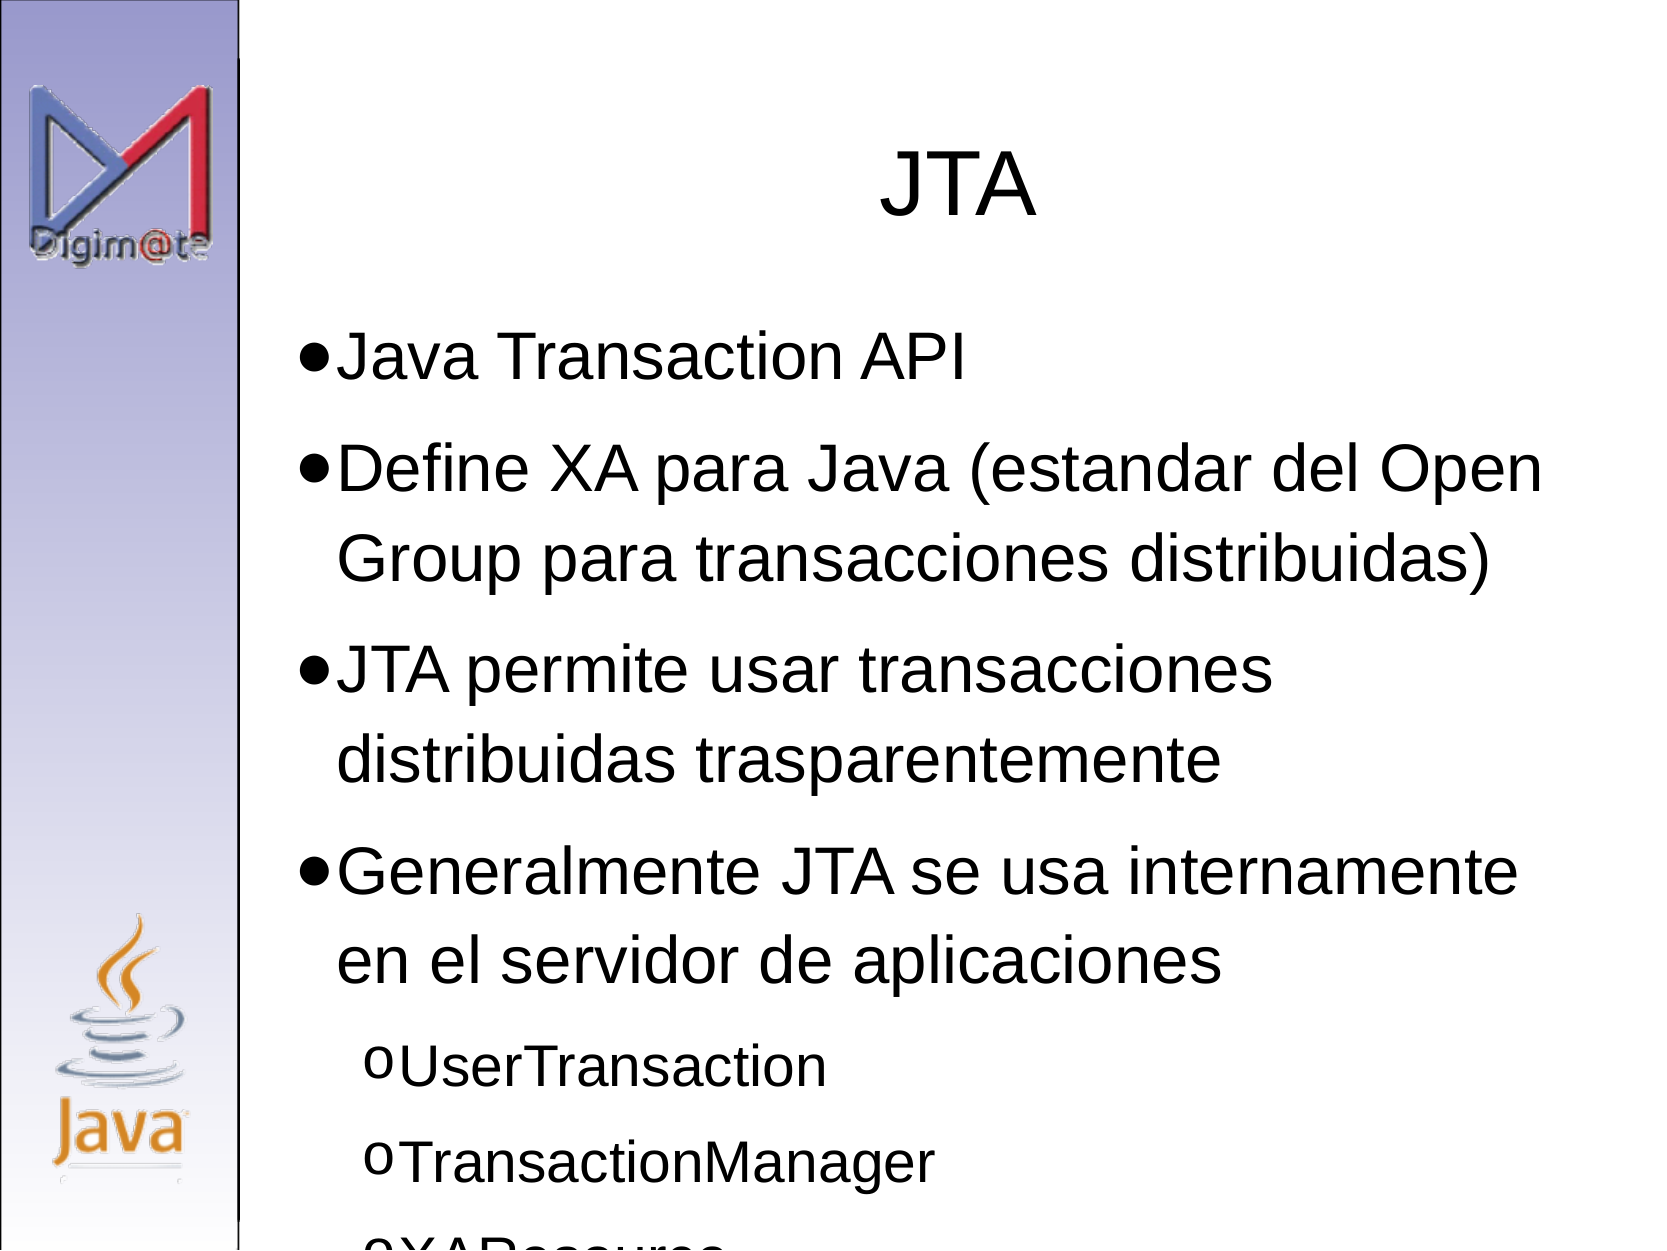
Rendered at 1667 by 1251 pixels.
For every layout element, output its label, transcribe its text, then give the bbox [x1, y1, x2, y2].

picture [371, 1242, 387, 1250]
picture [0, 0, 1667, 1250]
picture [455, 1242, 460, 1250]
list Java Transaction API Define XA para Java (estandar del Open Group para transacciones distribuidas) JTA permite usar transacciones distribuidas trasparentemente Generalmente JTA se usa internamente en el servidor de aplicaciones UserTransaction TransactionManager XAResource [267, 297, 1596, 1195]
picture [487, 1242, 510, 1250]
title JTA [267, 65, 1650, 281]
